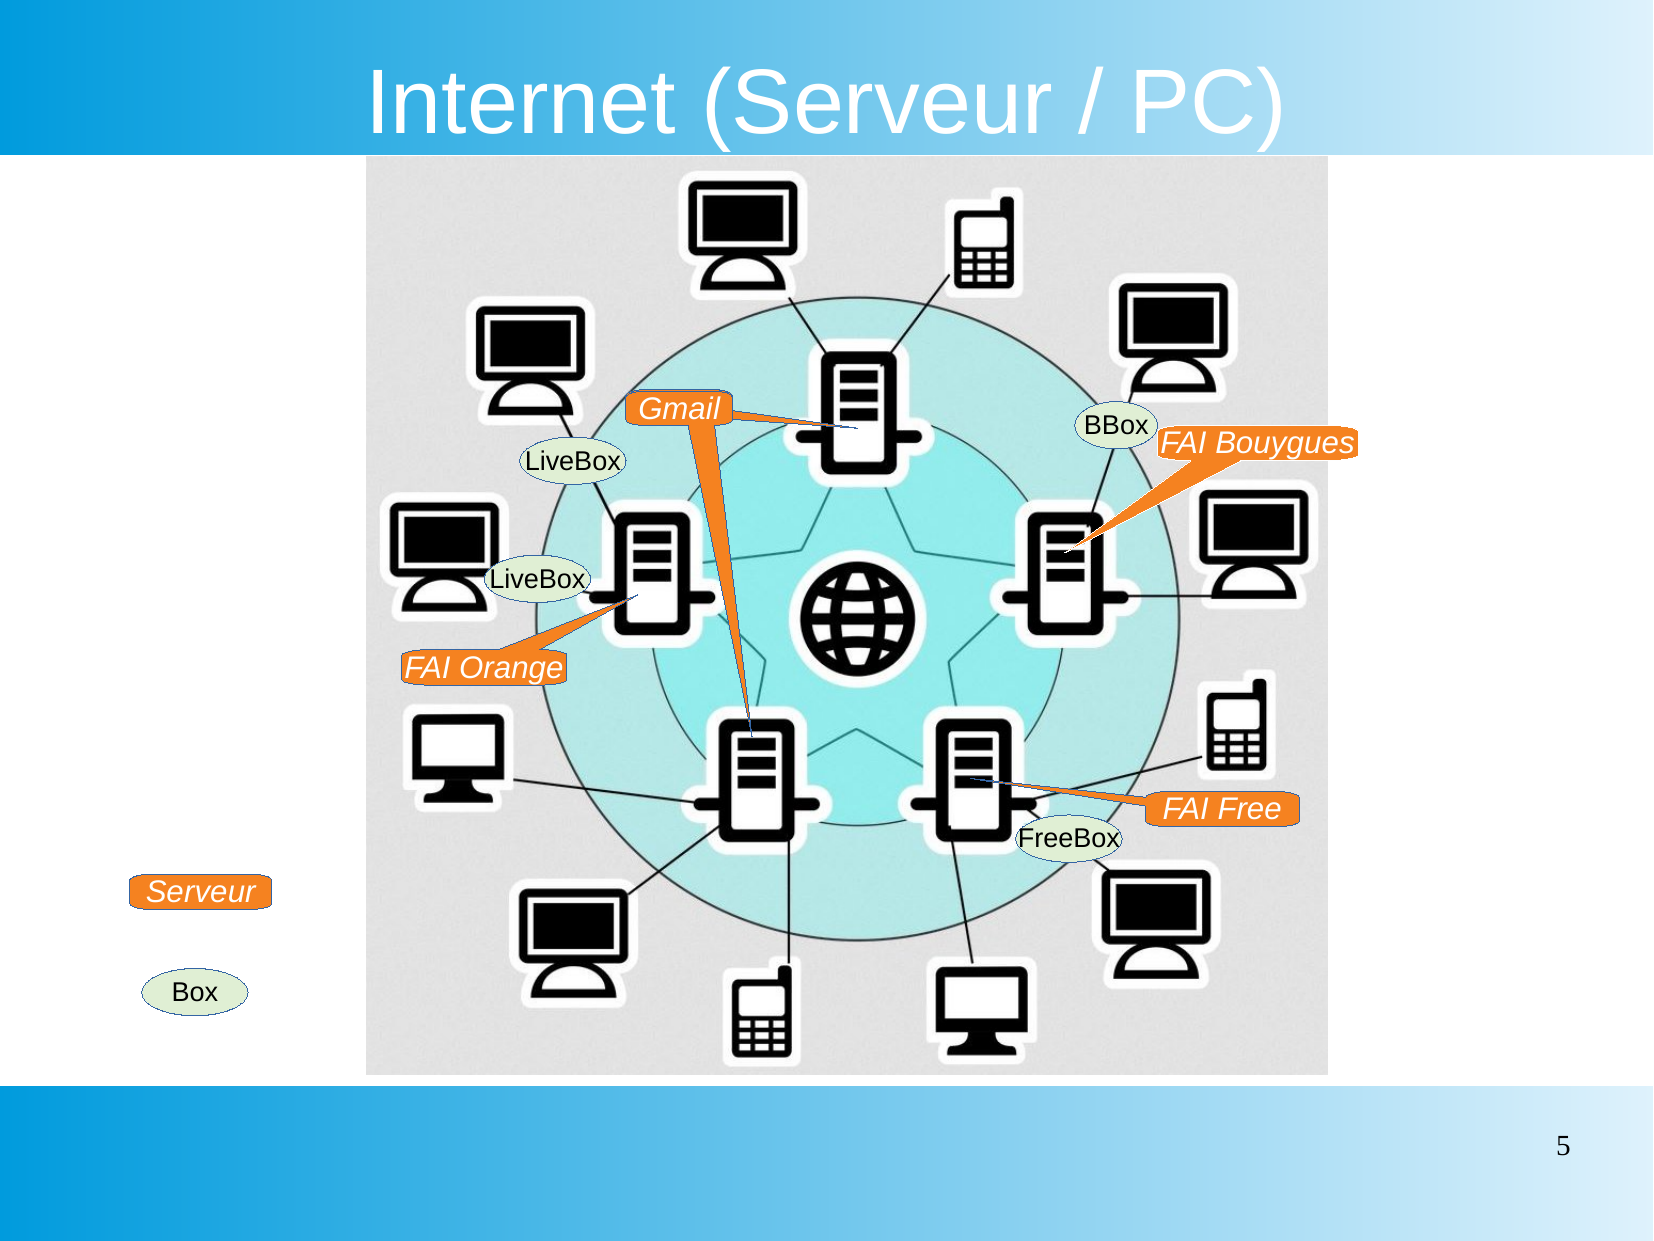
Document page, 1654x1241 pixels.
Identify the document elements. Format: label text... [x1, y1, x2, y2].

text_box LiveBox [519, 437, 627, 485]
title Internet (Serveur / PC) [82, 49, 1571, 155]
text_box FAI Free [970, 778, 1300, 827]
text_box Serveur [129, 874, 272, 910]
text_box Gmail [625, 391, 753, 737]
text_box Gmail [733, 410, 858, 429]
picture [366, 156, 1328, 1075]
text_box Box [141, 968, 249, 1016]
text_box FAI Orange [401, 594, 638, 686]
text_box LiveBox [484, 555, 591, 603]
text_box FAI Bouygues [1064, 425, 1359, 553]
text_box FreeBox [1015, 814, 1123, 863]
text_box BBox [1074, 401, 1158, 449]
